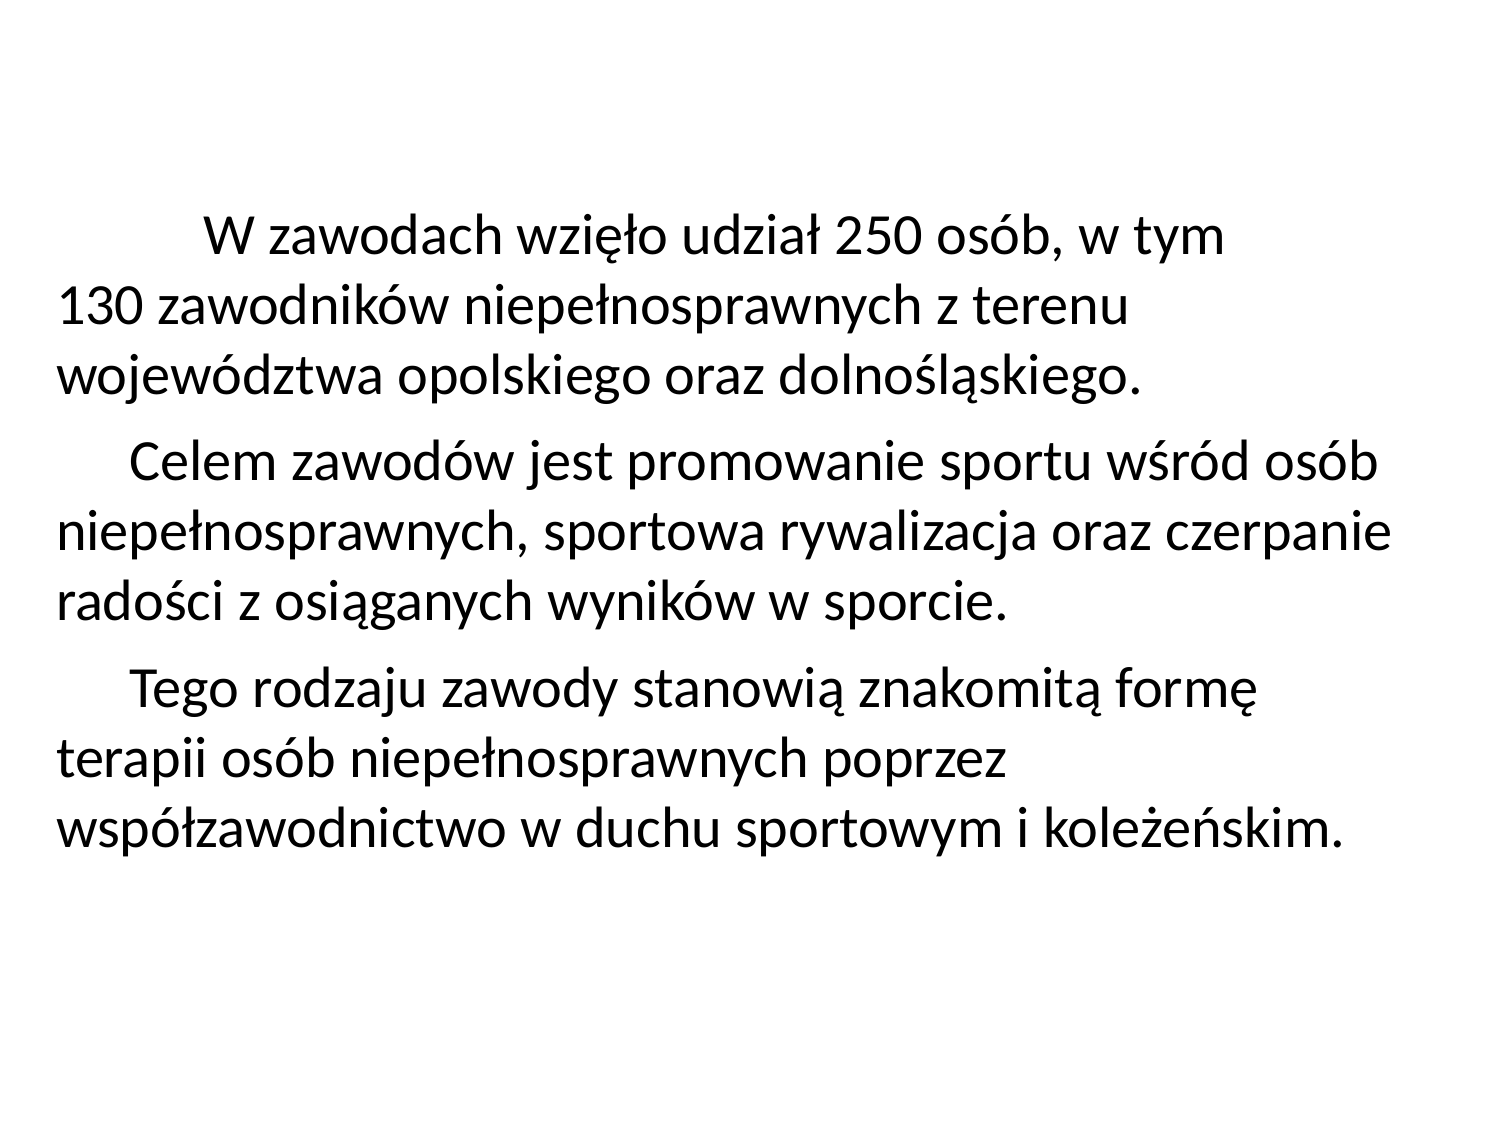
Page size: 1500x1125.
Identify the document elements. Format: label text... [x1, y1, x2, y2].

list W zawodach wzięło udział 250 osób, w tym 130 zawodników niepełnosprawnych z terenu województwa opolskiego oraz dolnośląskiego. Celem zawodów jest promowanie sportu wśród osób niepełnosprawnych, sportowa rywalizacja oraz czerpanie radości z osiąganych wyników w sporcie. Tego rodzaju zawody stanowią znakomitą formę terapii osób niepełnosprawnych poprzez współzawodnictwo w duchu sportowym i koleżeńskim. [41, 101, 1436, 1118]
